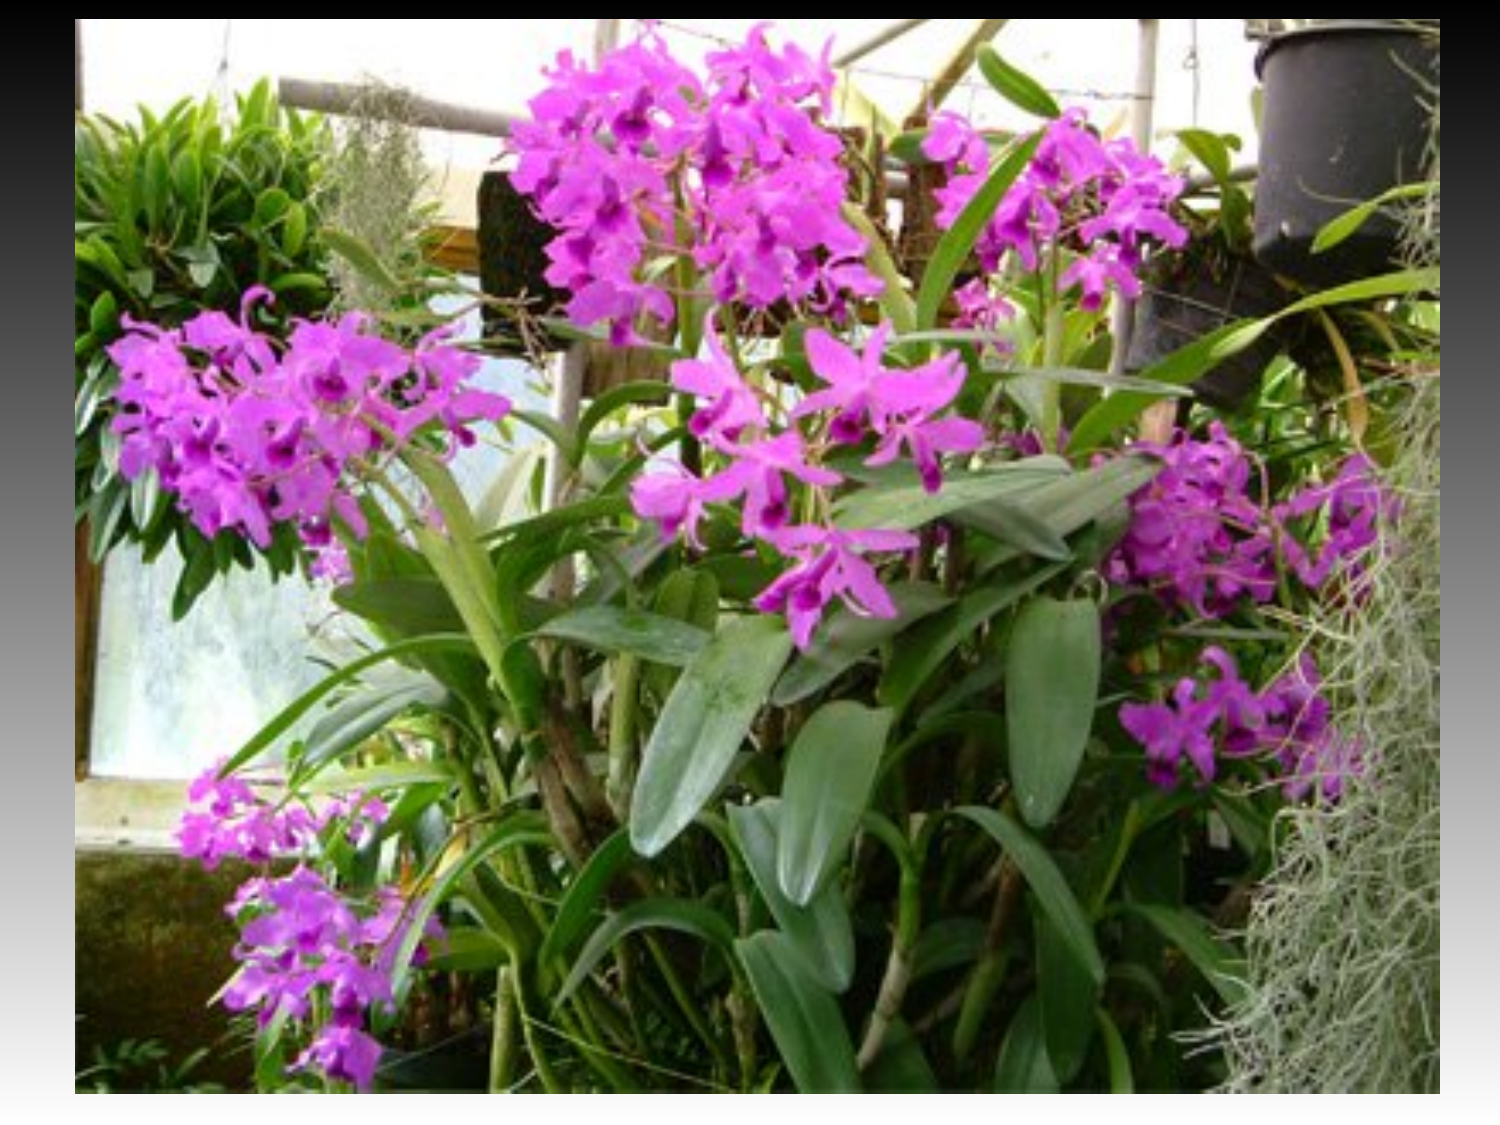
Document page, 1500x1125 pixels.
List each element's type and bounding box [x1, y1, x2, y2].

picture [75, 19, 1440, 1094]
